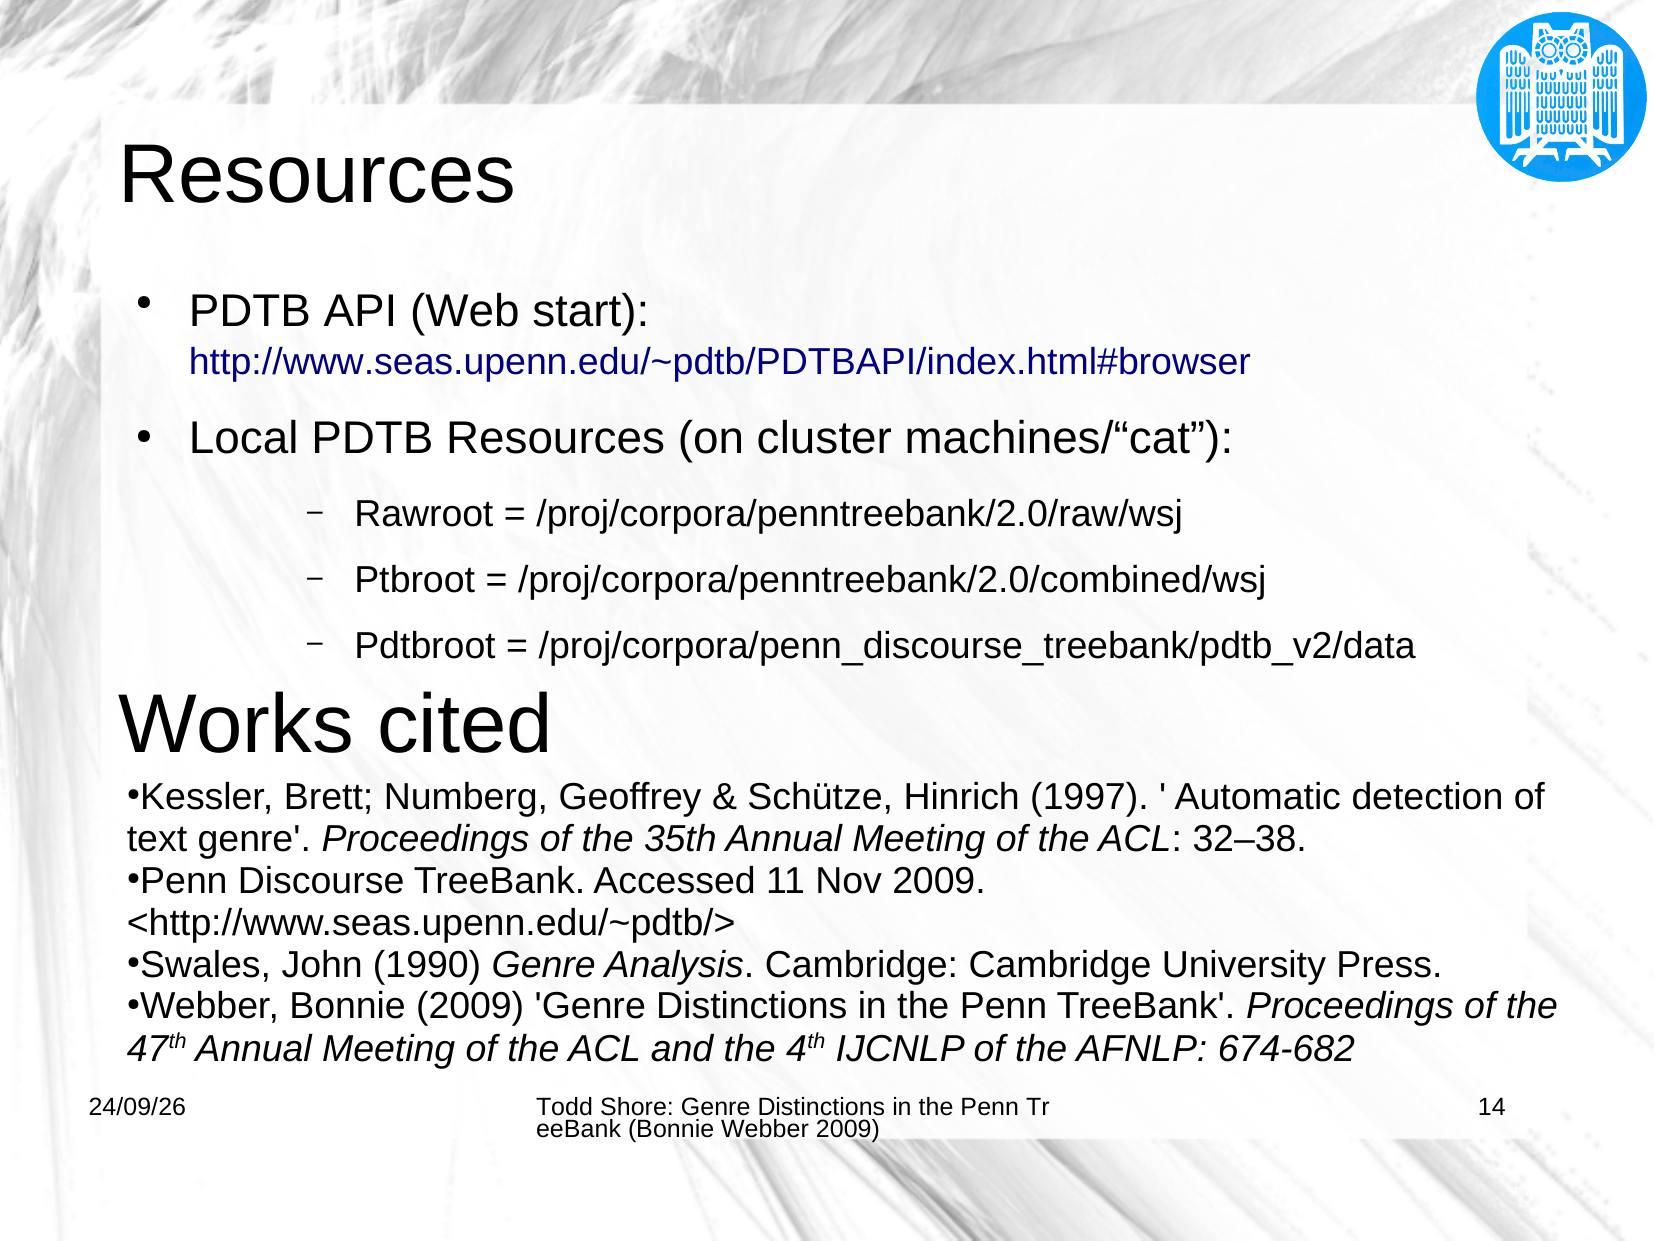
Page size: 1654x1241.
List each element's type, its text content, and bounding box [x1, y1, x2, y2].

list PDTB API (Web start): http://www.seas.upenn.edu/~pdtb/PDTBAPI/index.html#browser Local PDTB Resources (on cluster machines/“cat”): Rawroot = /proj/corpora/penntreebank/2.0/raw/wsj Ptbroot = /proj/corpora/penntreebank/2.0/combined/wsj Pdtbroot = /proj/corpora/penn_discourse_treebank/pdtb_v2/data [118, 265, 1571, 767]
title Resources [118, 112, 1506, 237]
text_box Kessler, Brett; Numberg, Geoffrey & Schütze, Hinrich (1997). ' Automatic detection of text genre'. Proceedings of the 35th Annual Meeting of the ACL: 32–38. Penn Discourse TreeBank. Accessed 11 Nov 2009. <http://www.seas.upenn.edu/~pdtb/> Swales, John (1990) Genre Analysis. Cambridge: Cambridge University Press. Webber, Bonnie (2009) 'Genre Distinctions in the Penn TreeBank'. Proceedings of the 47th Annual Meeting of the ACL and the 4th IJCNLP of the AFNLP: 674-682 [112, 767, 1619, 1079]
picture [0, 0, 1654, 1241]
title Works cited [118, 661, 1506, 767]
